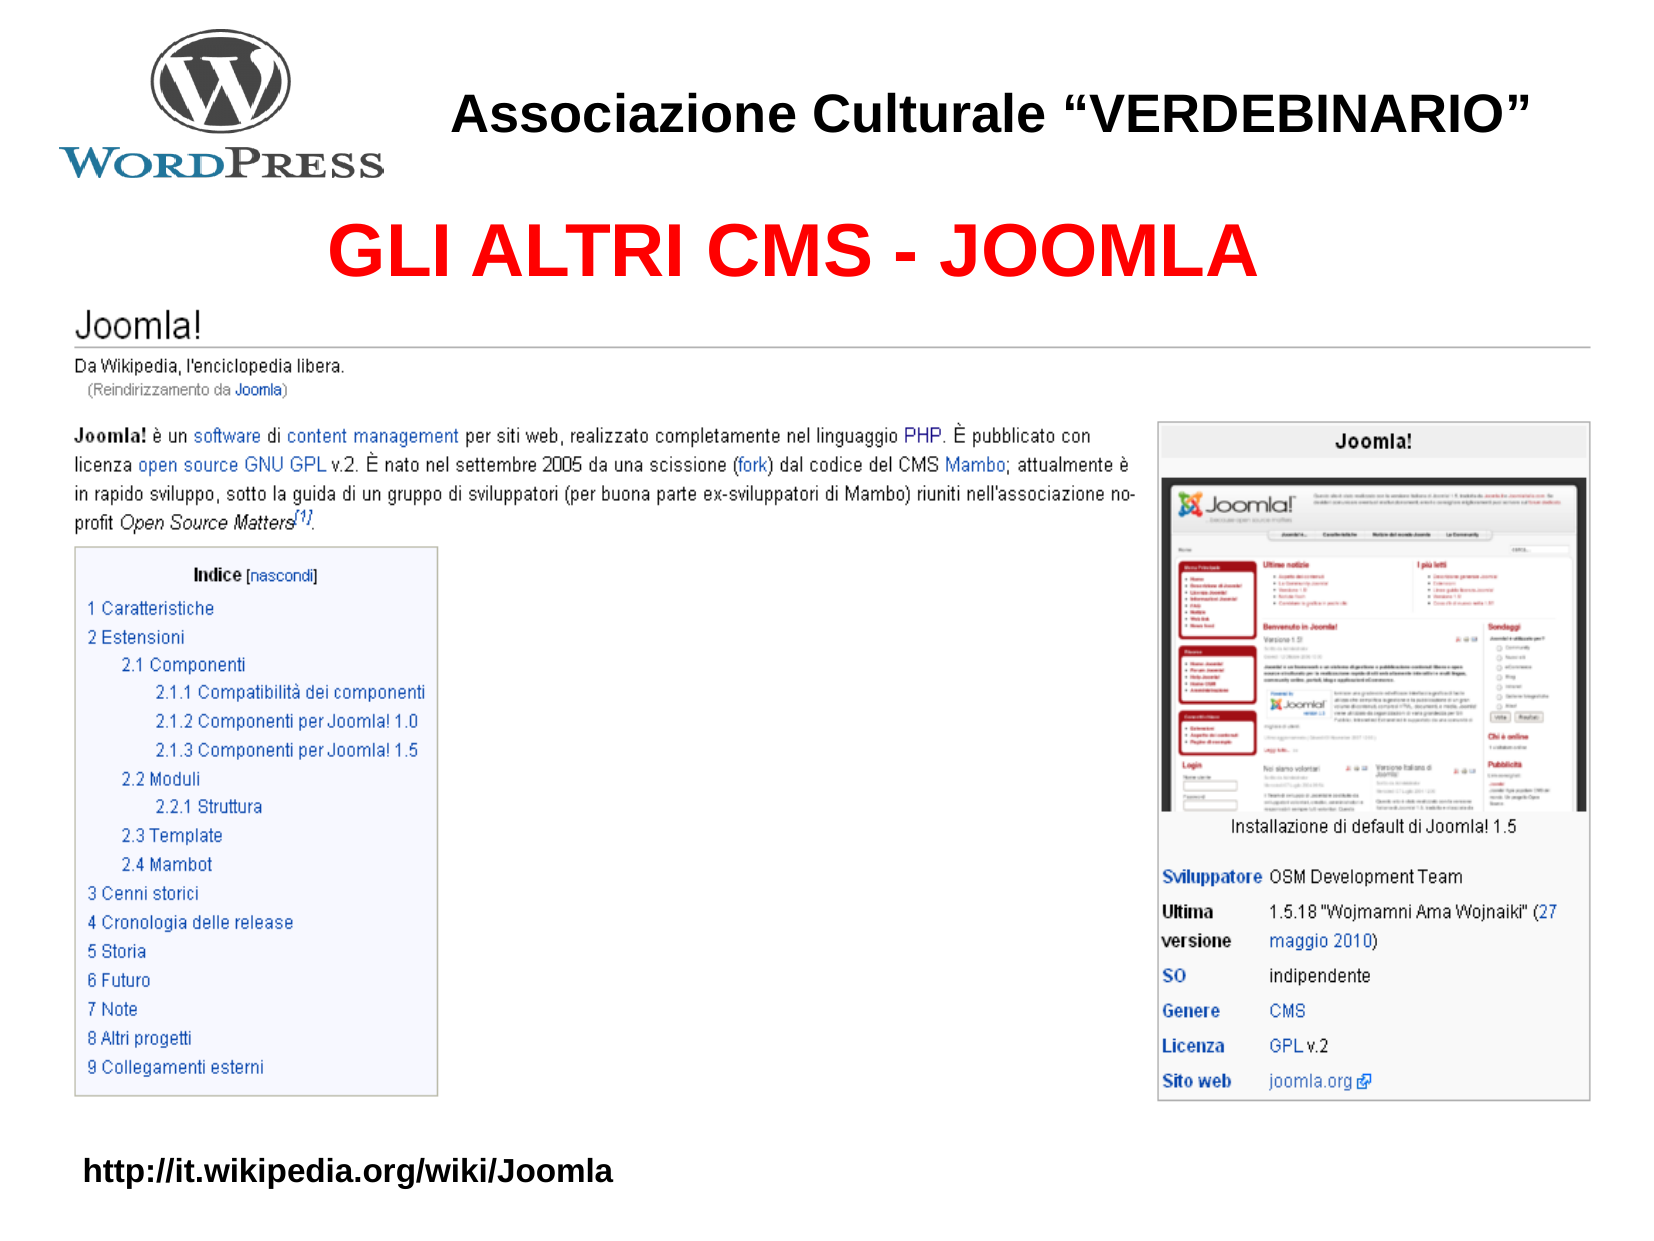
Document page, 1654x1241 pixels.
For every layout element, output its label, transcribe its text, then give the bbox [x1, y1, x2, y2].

subtitle GLI ALTRI CMS - JOOMLA [82, 206, 1506, 295]
title http://it.wikipedia.org/wiki/Joomla [82, 1122, 1063, 1221]
title Associazione Culturale “VERDEBINARIO” [413, 50, 1571, 178]
picture [59, 295, 1595, 1106]
picture [59, 29, 384, 178]
